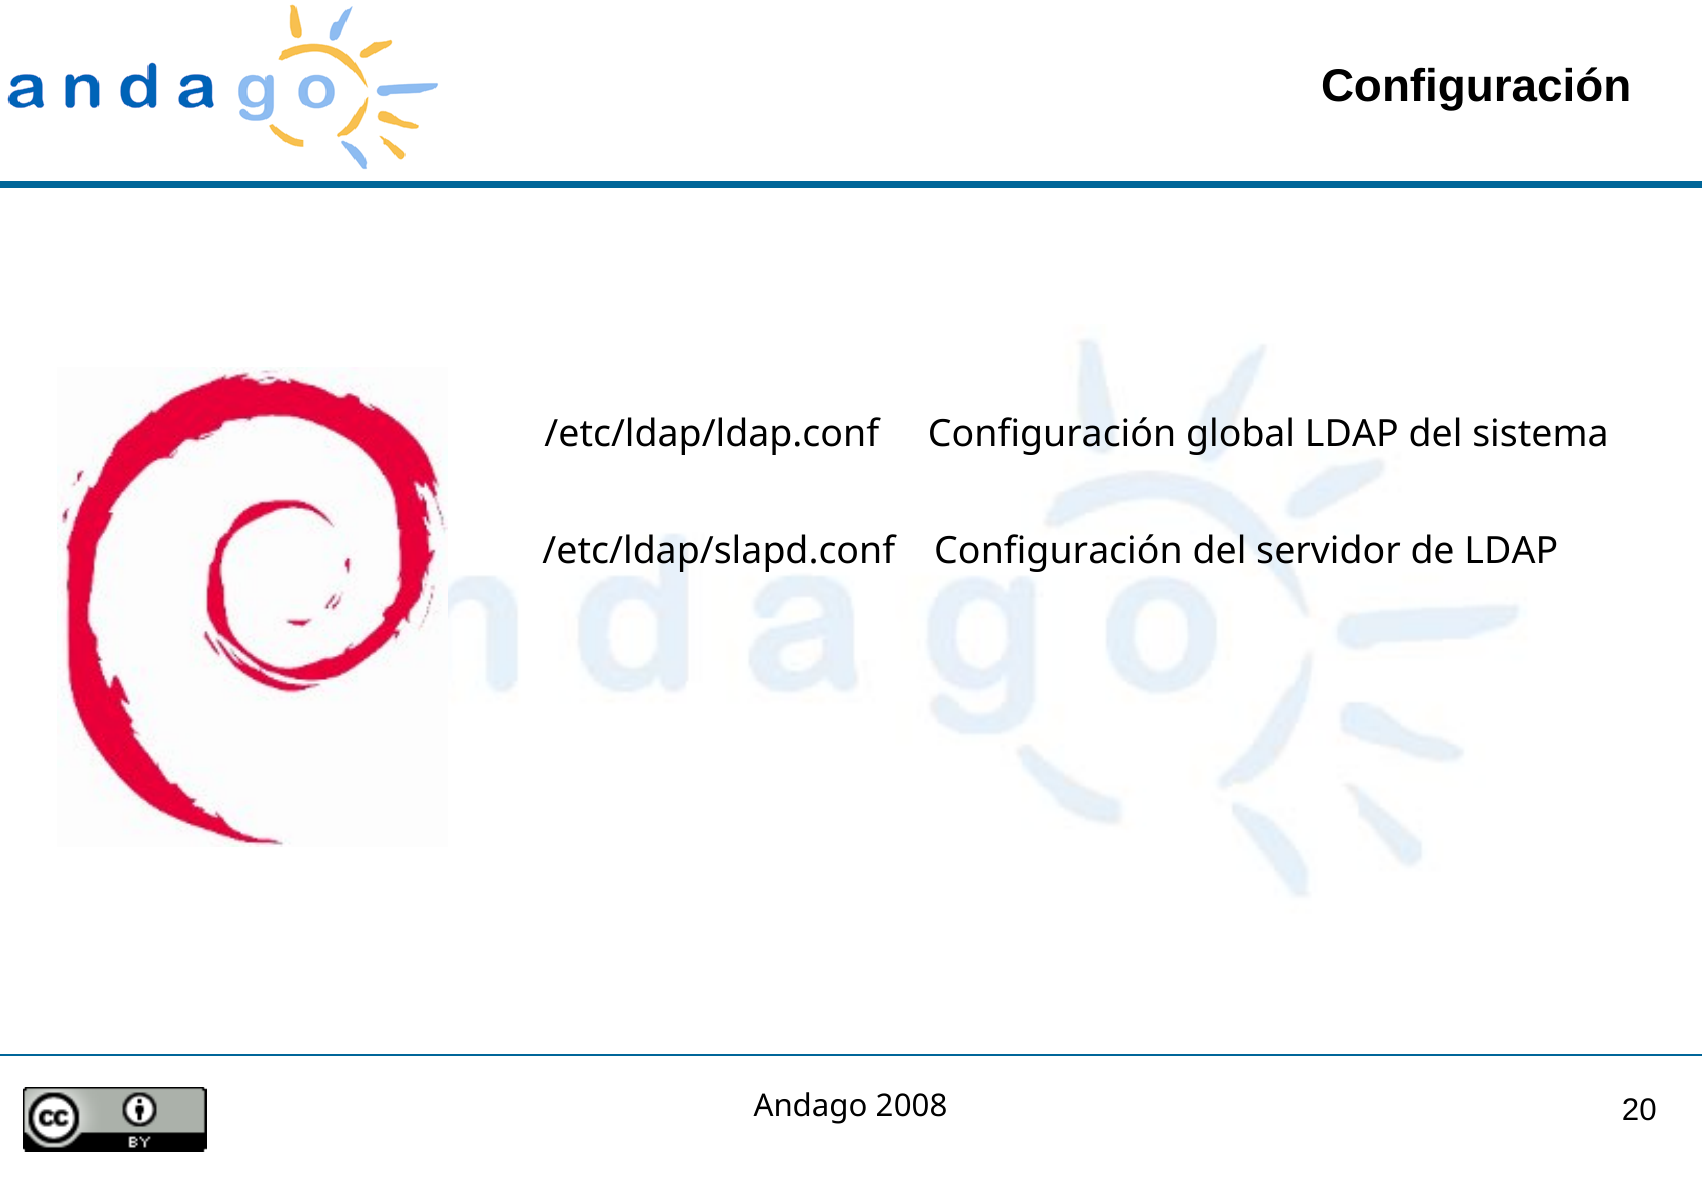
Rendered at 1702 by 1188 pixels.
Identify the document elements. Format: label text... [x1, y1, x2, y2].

picture [23, 1087, 207, 1152]
title Configuración [255, 0, 1702, 181]
picture [57, 324, 1538, 919]
text_box /etc/ldap/slapd.conf Configuración del servidor de LDAP [526, 520, 1655, 583]
text_box /etc/ldap/ldap.conf Configuración global LDAP del sistema [528, 403, 1702, 466]
picture [0, 0, 255, 175]
